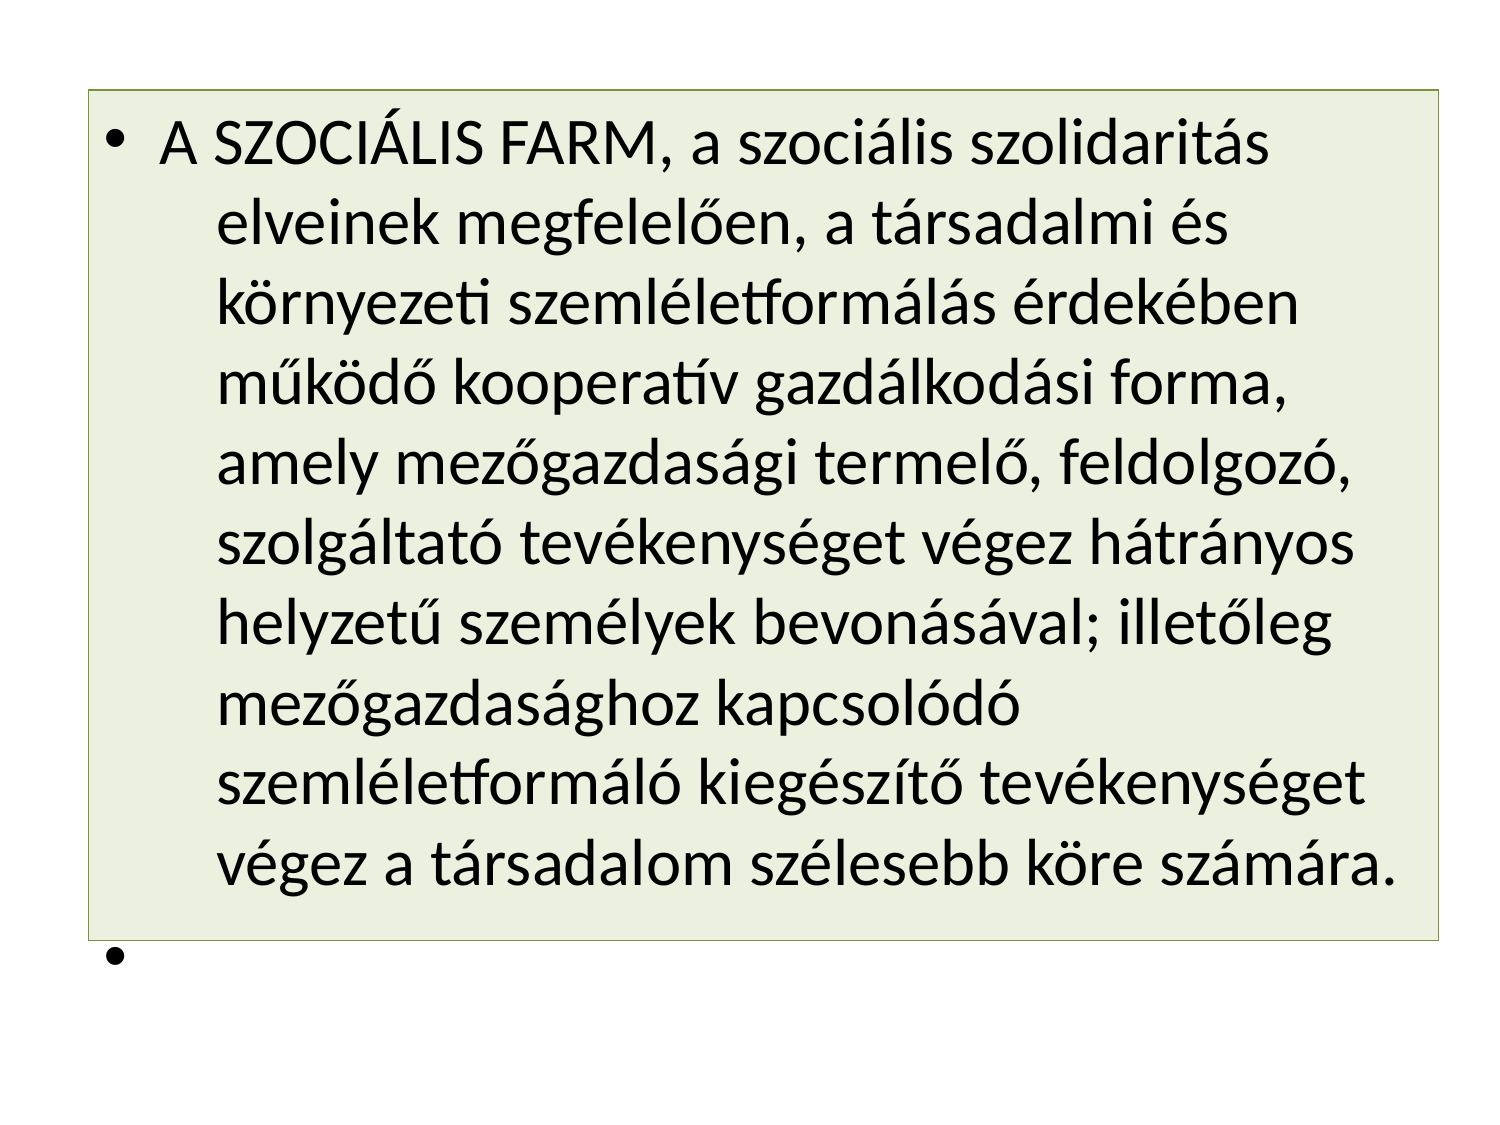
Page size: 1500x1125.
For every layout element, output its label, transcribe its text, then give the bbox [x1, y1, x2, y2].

list A SZOCIÁLIS FARM, a szociális szolidaritás elveinek megfelelően, a társadalmi és környezeti szemléletformálás érdekében működő kooperatív gazdálkodási forma, amely mezőgazdasági termelő, feldolgozó, szolgáltató tevékenységet végez hátrányos helyzetű személyek bevonásával; illetőleg mezőgazdasághoz kapcsolódó szemléletformáló kiegészítő tevékenységet végez a társadalom szélesebb köre számára. [88, 90, 1439, 941]
